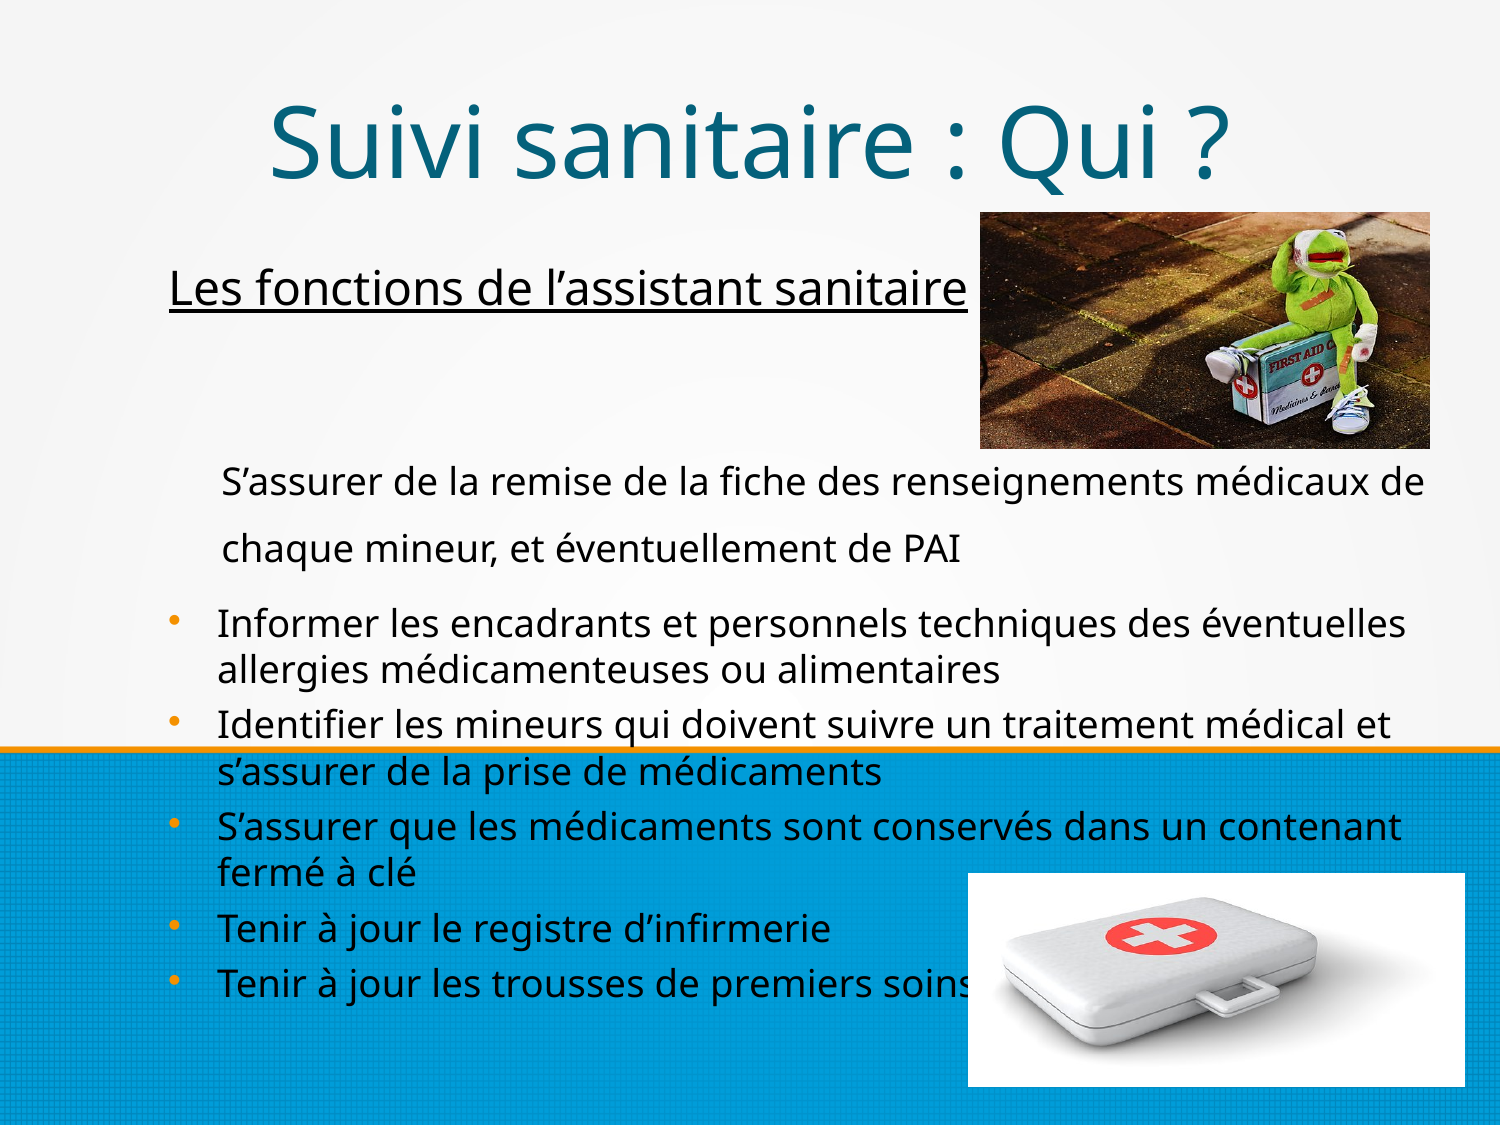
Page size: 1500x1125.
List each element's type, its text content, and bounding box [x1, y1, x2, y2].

title Suivi sanitaire : Qui ? [75, 45, 1426, 233]
picture [968, 874, 1464, 1086]
picture [0, 0, 1500, 753]
list Les fonctions de l’assistant sanitaire S’assurer de la remise de la fiche des renseignements médicaux de chaque mineur, et éventuellement de PAI Informer les encadrants et personnels techniques des éventuelles allergies médicamenteuses ou alimentaires Identifier les mineurs qui doivent suivre un traitement médical et s’assurer de la prise de médicaments S’assurer que les médicaments sont conservés dans un contenant fermé à clé Tenir à jour le registre d’infirmerie Tenir à jour les trousses de premiers soins [137, 249, 1451, 1050]
